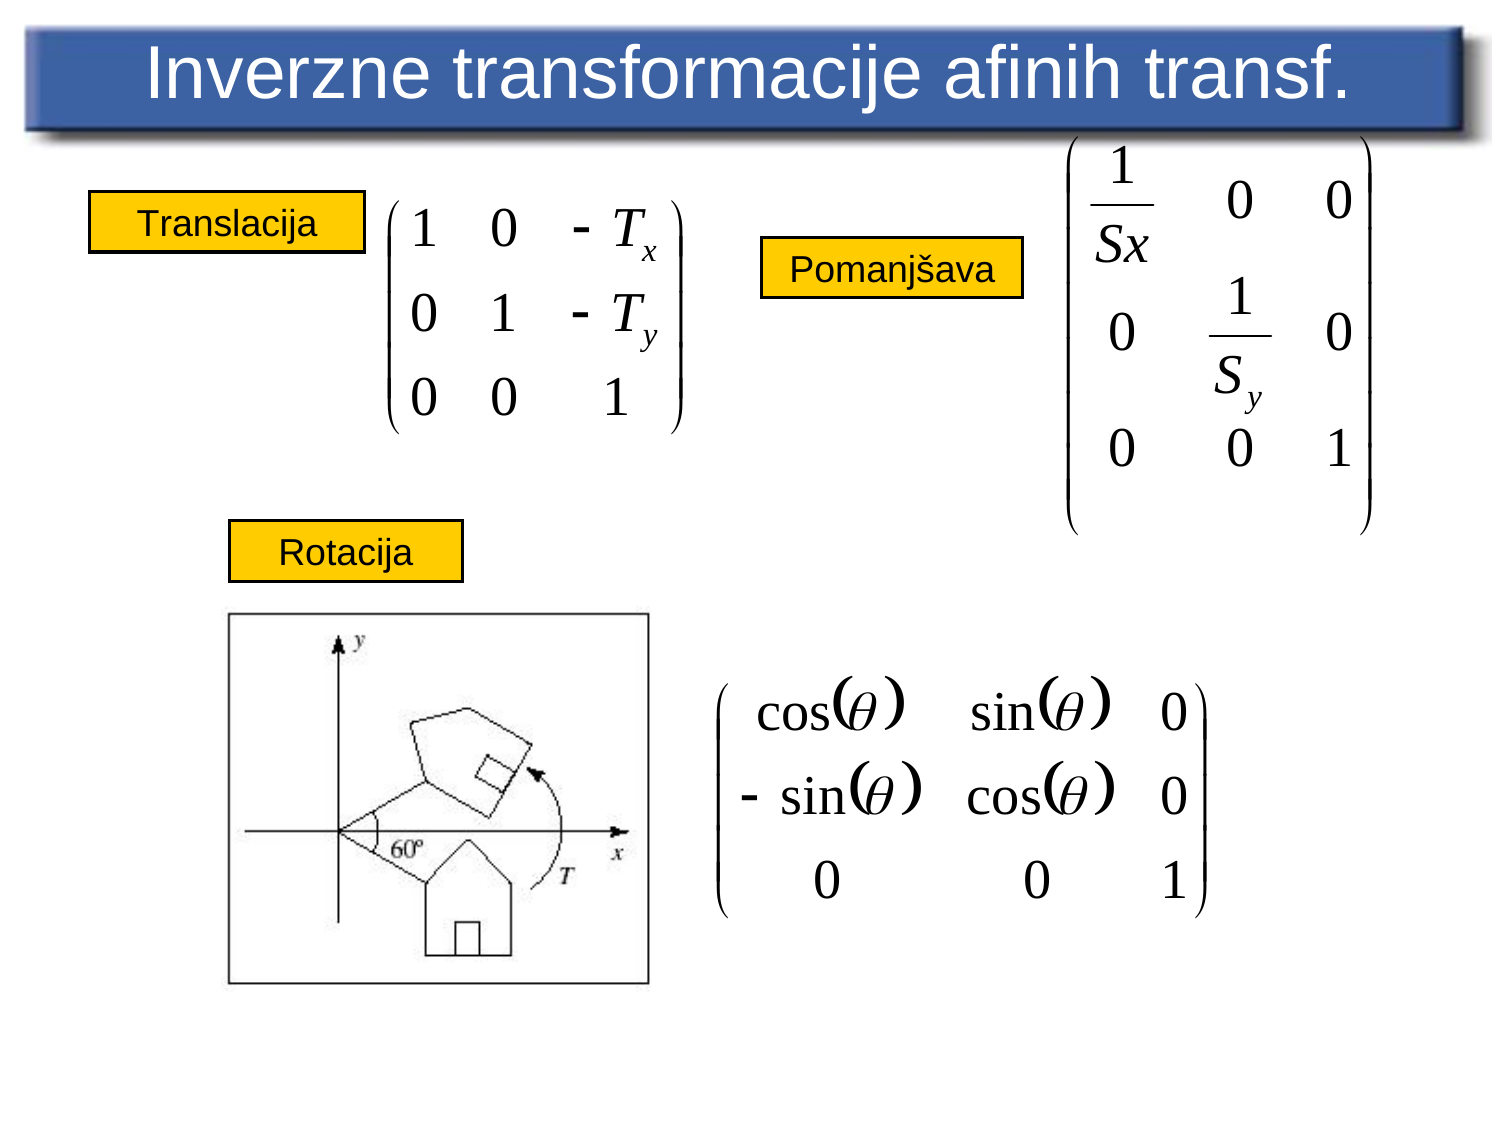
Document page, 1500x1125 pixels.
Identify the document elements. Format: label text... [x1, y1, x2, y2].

chart [376, 185, 701, 449]
text_box Rotacija [229, 520, 463, 582]
chart [704, 669, 1222, 932]
text_box Pomanjšava [761, 237, 1023, 298]
chart [1054, 125, 1389, 547]
text_box Inverzne transformacije afinih transf. [104, 16, 1393, 122]
picture [221, 606, 659, 994]
picture [23, 23, 1492, 151]
text_box Translacija [89, 191, 365, 253]
